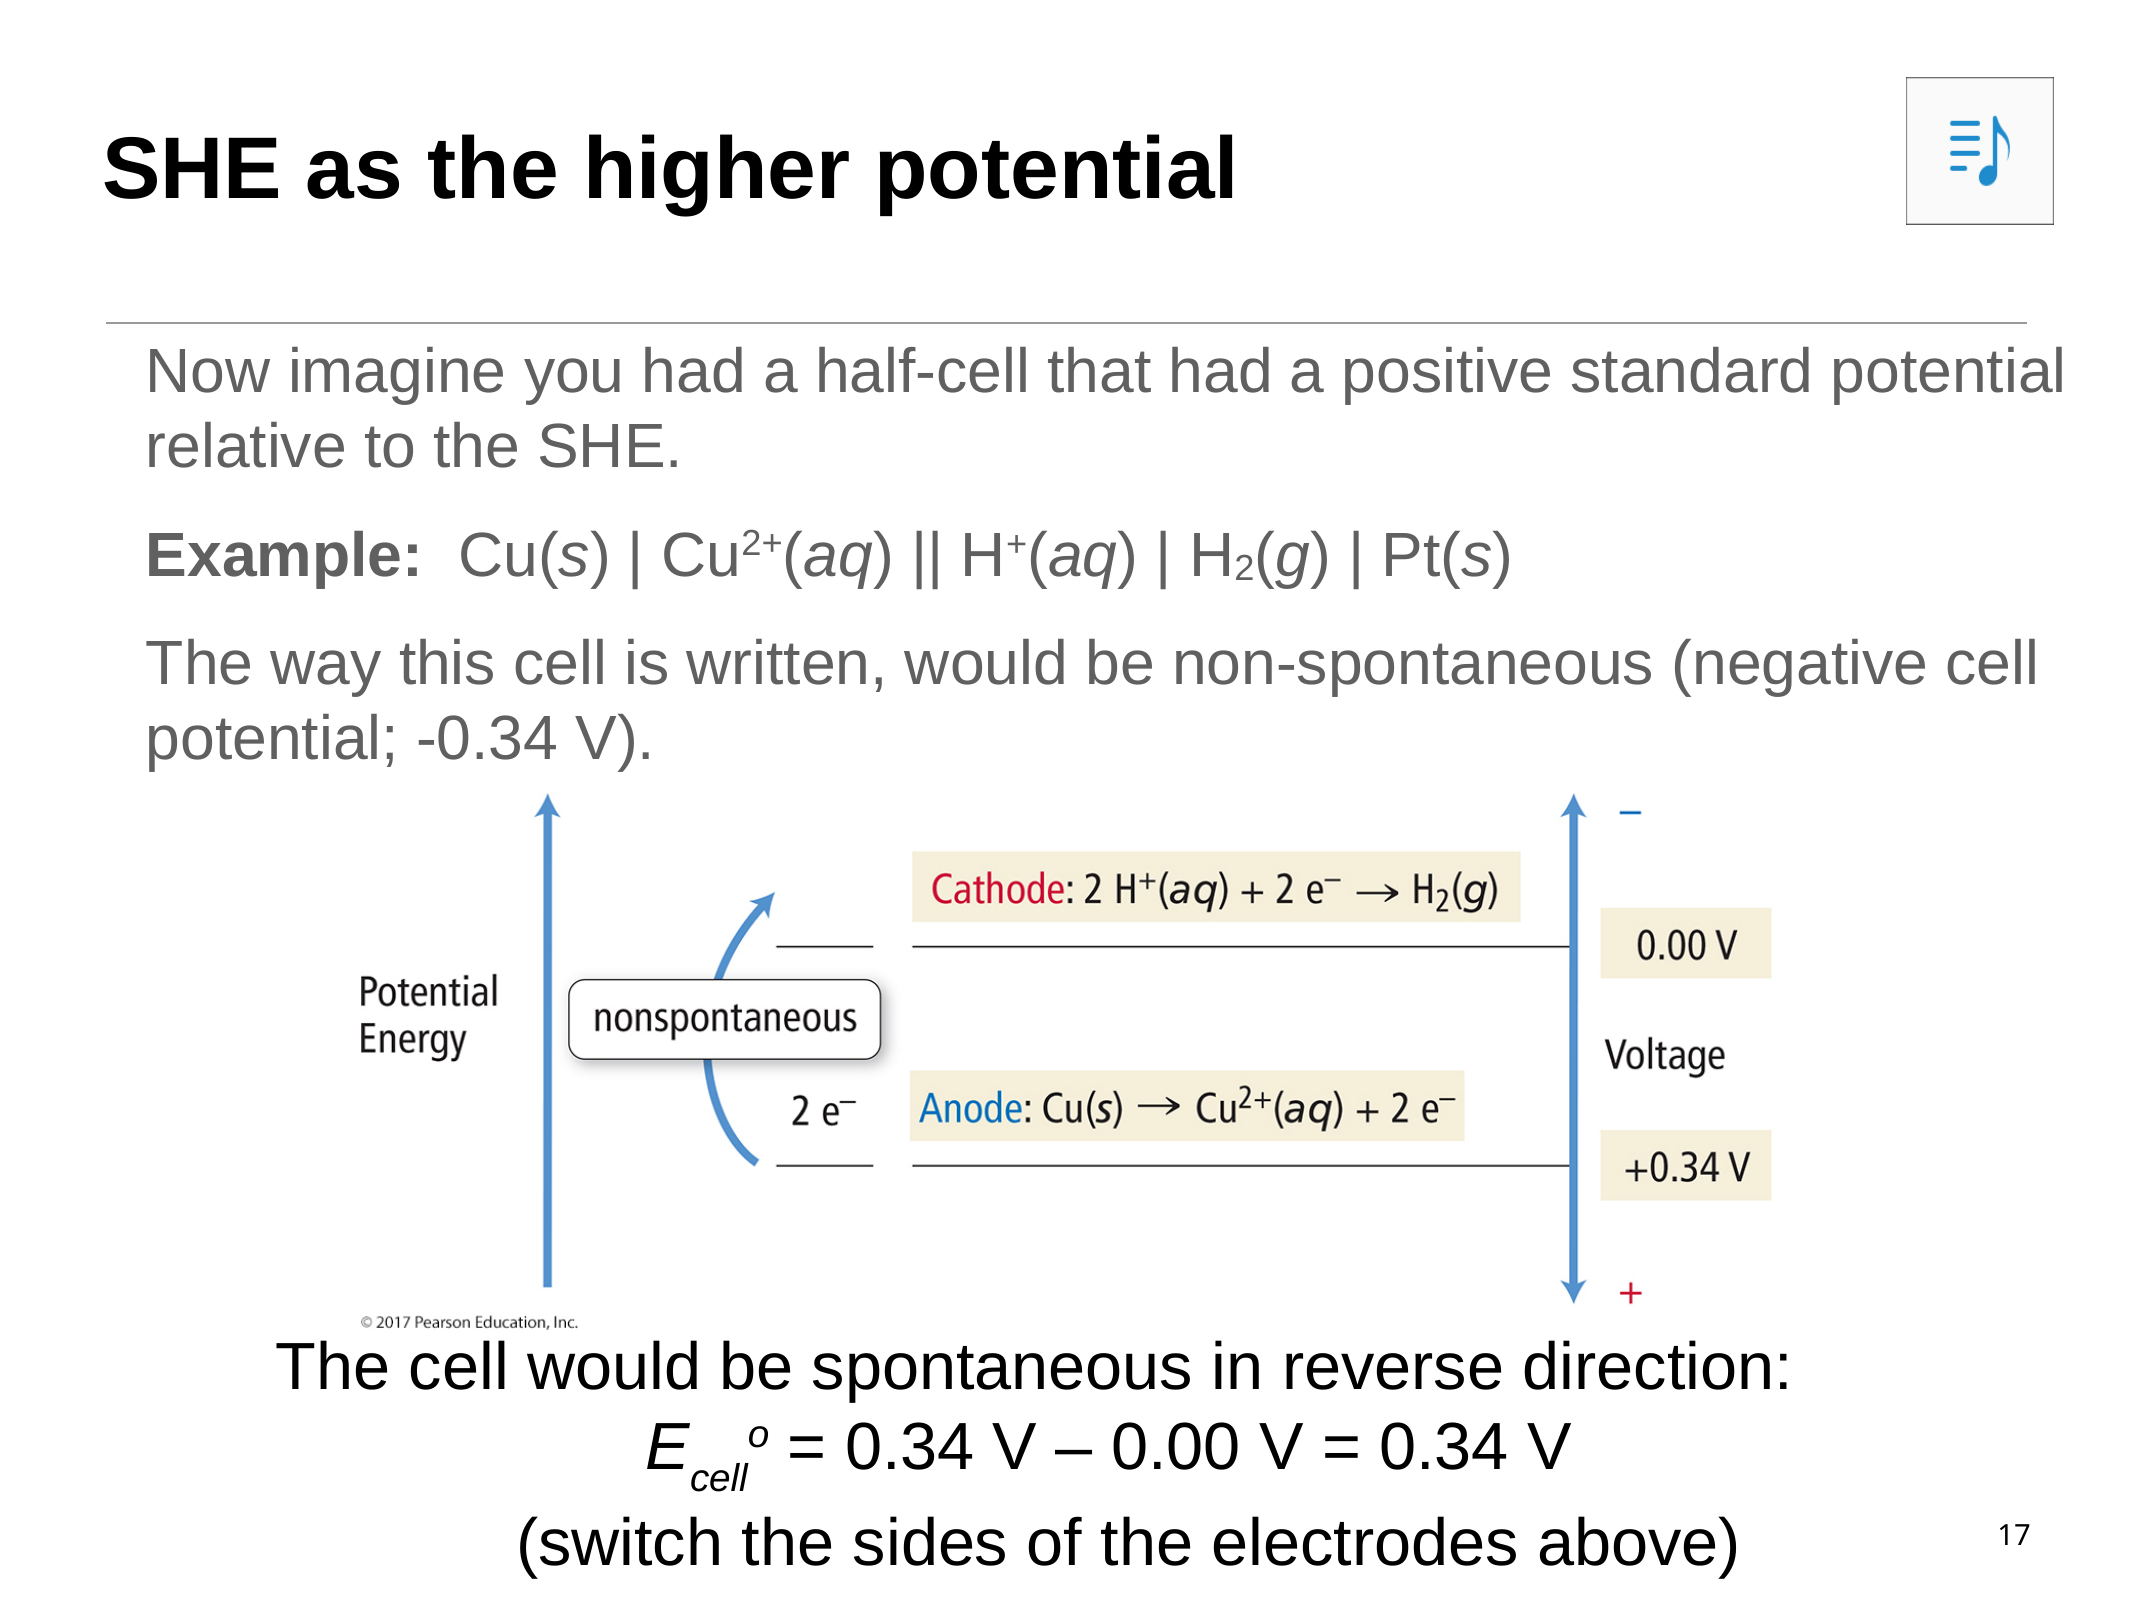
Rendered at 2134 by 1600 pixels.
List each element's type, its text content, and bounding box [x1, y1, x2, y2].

text_box The cell would be spontaneous in reverse direction: Ecello = 0.34 V – 0.00 V = 0.34 V (switch the sides of the electrodes above) [260, 1315, 2134, 1587]
picture [350, 782, 1783, 1315]
title SHE as the higher potential [93, 75, 1905, 225]
text_box [1905, 75, 2056, 226]
list Now imagine you had a half-cell that had a positive standard potential relative to the SHE. Example: Cu(s) | Cu2+(aq) || H+(aq) | H2(g) | Pt(s) The way this cell is written, would be non-spontaneous (negative cell potential; -0.34 V). [93, 322, 2101, 811]
